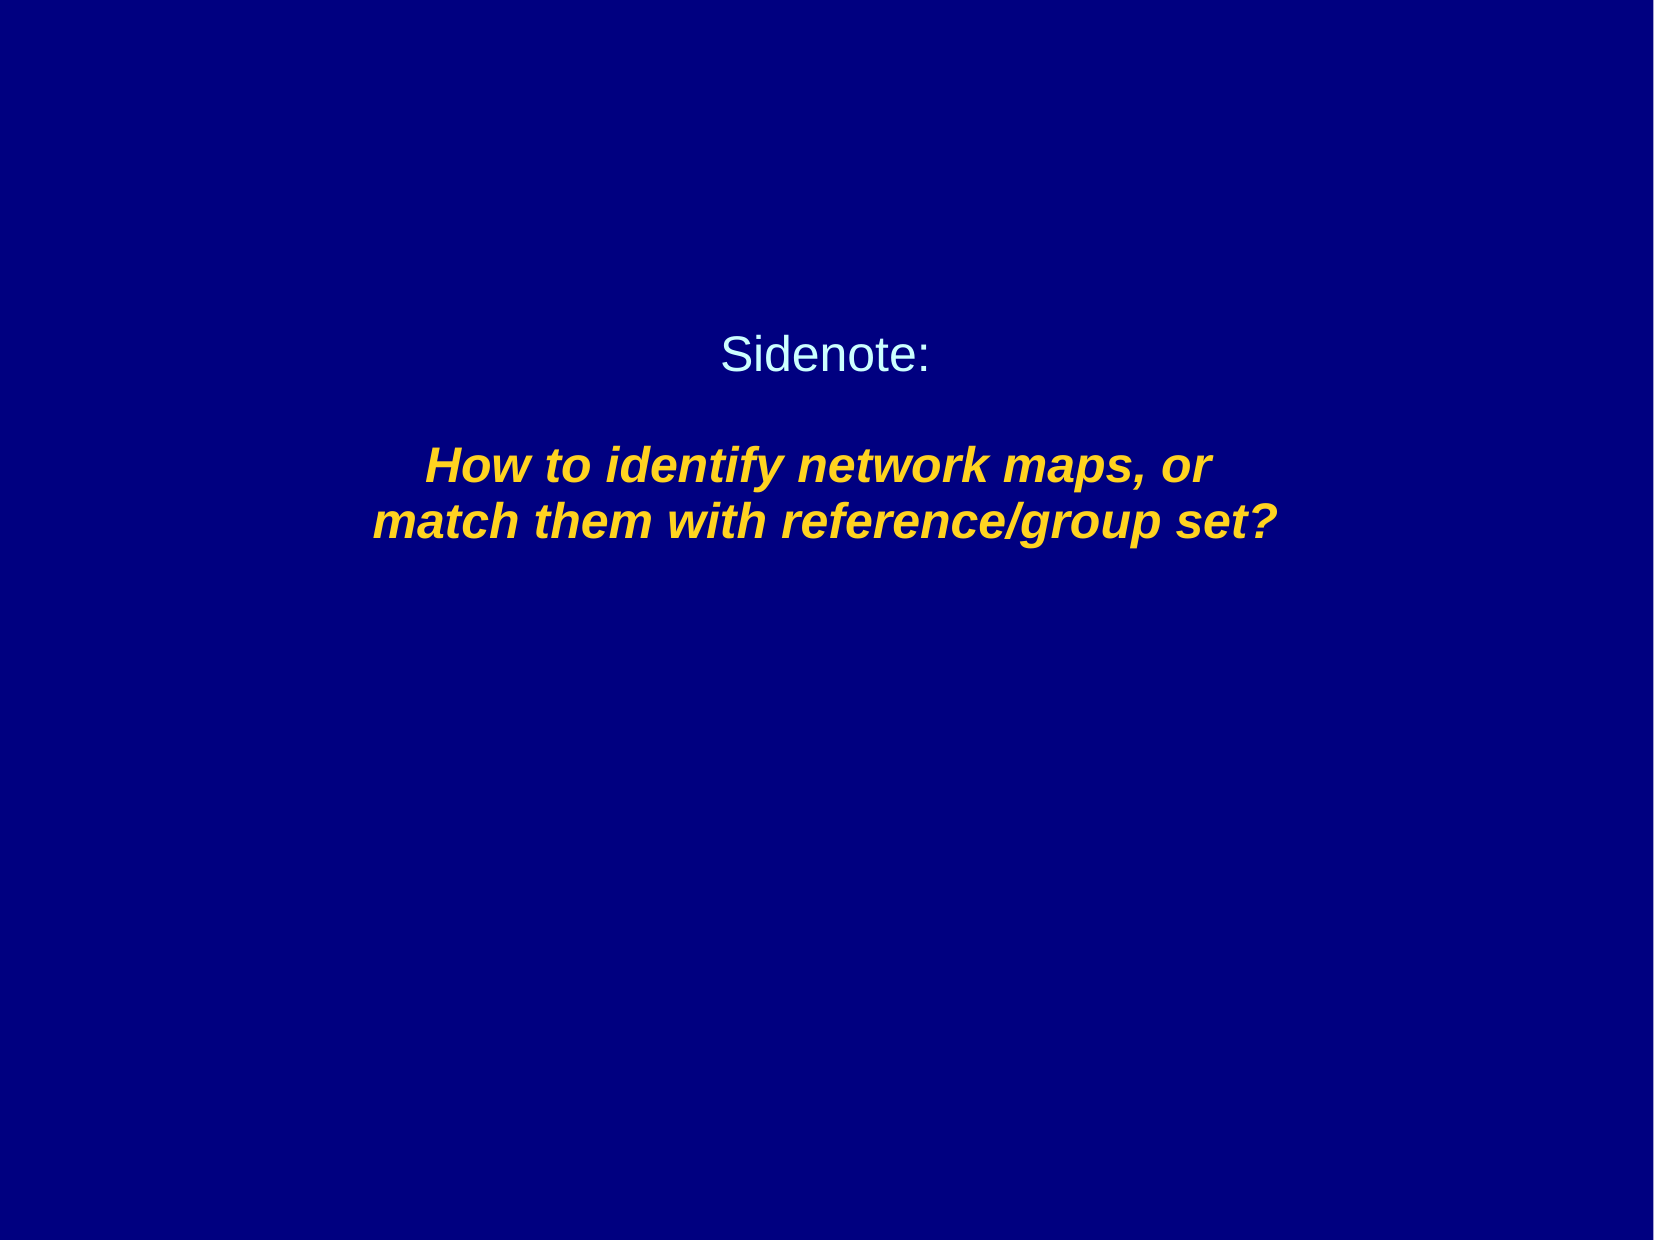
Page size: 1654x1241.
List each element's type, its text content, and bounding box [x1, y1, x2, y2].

text_box Sidenote: How to identify network maps, or match them with reference/group set? [357, 318, 1294, 557]
